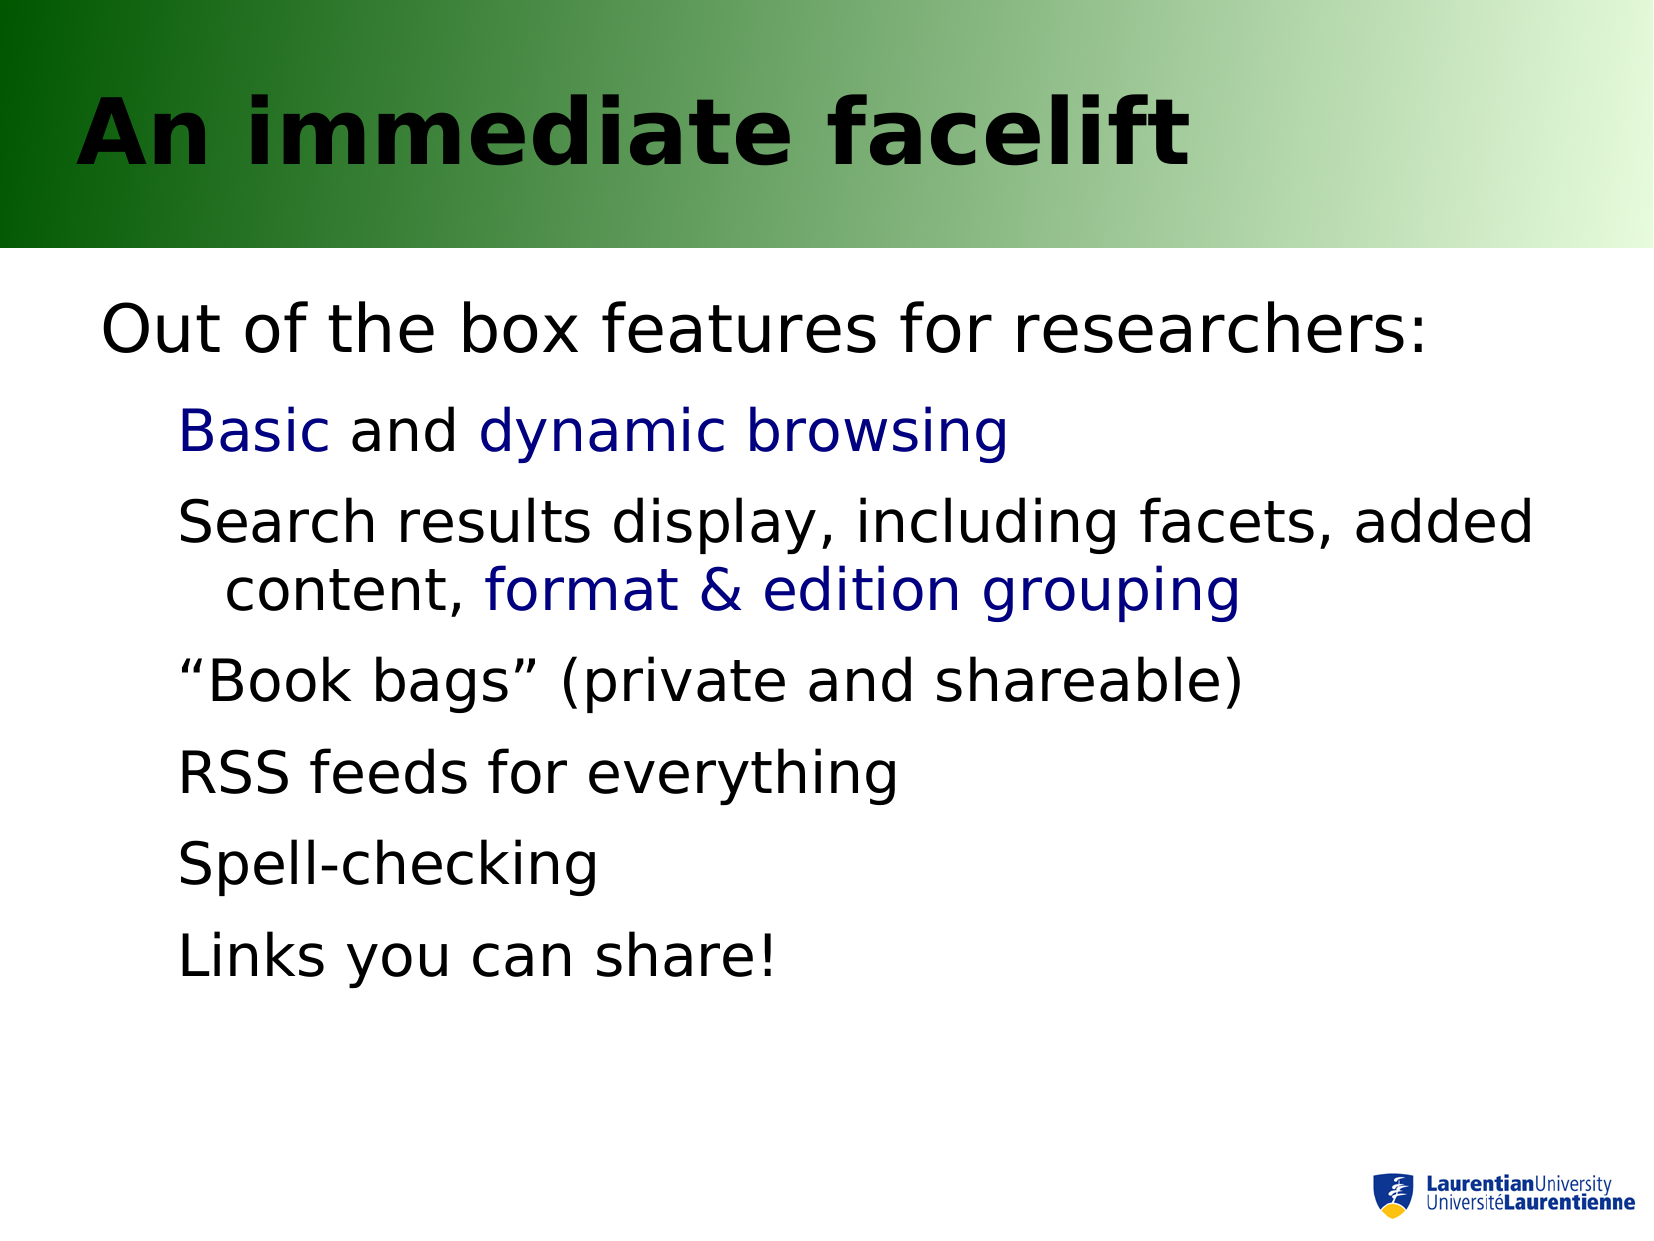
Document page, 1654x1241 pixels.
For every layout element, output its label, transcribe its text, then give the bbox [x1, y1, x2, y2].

list Out of the box features for researchers: Basic and dynamic browsing Search results display, including facets, added content, format & edition grouping “Book bags” (private and shareable) RSS feeds for everything Spell-checking Links you can share! [82, 290, 1571, 1109]
picture [1353, 1153, 1654, 1238]
title An immediate facelift [76, 29, 1565, 237]
picture [0, 0, 1654, 248]
